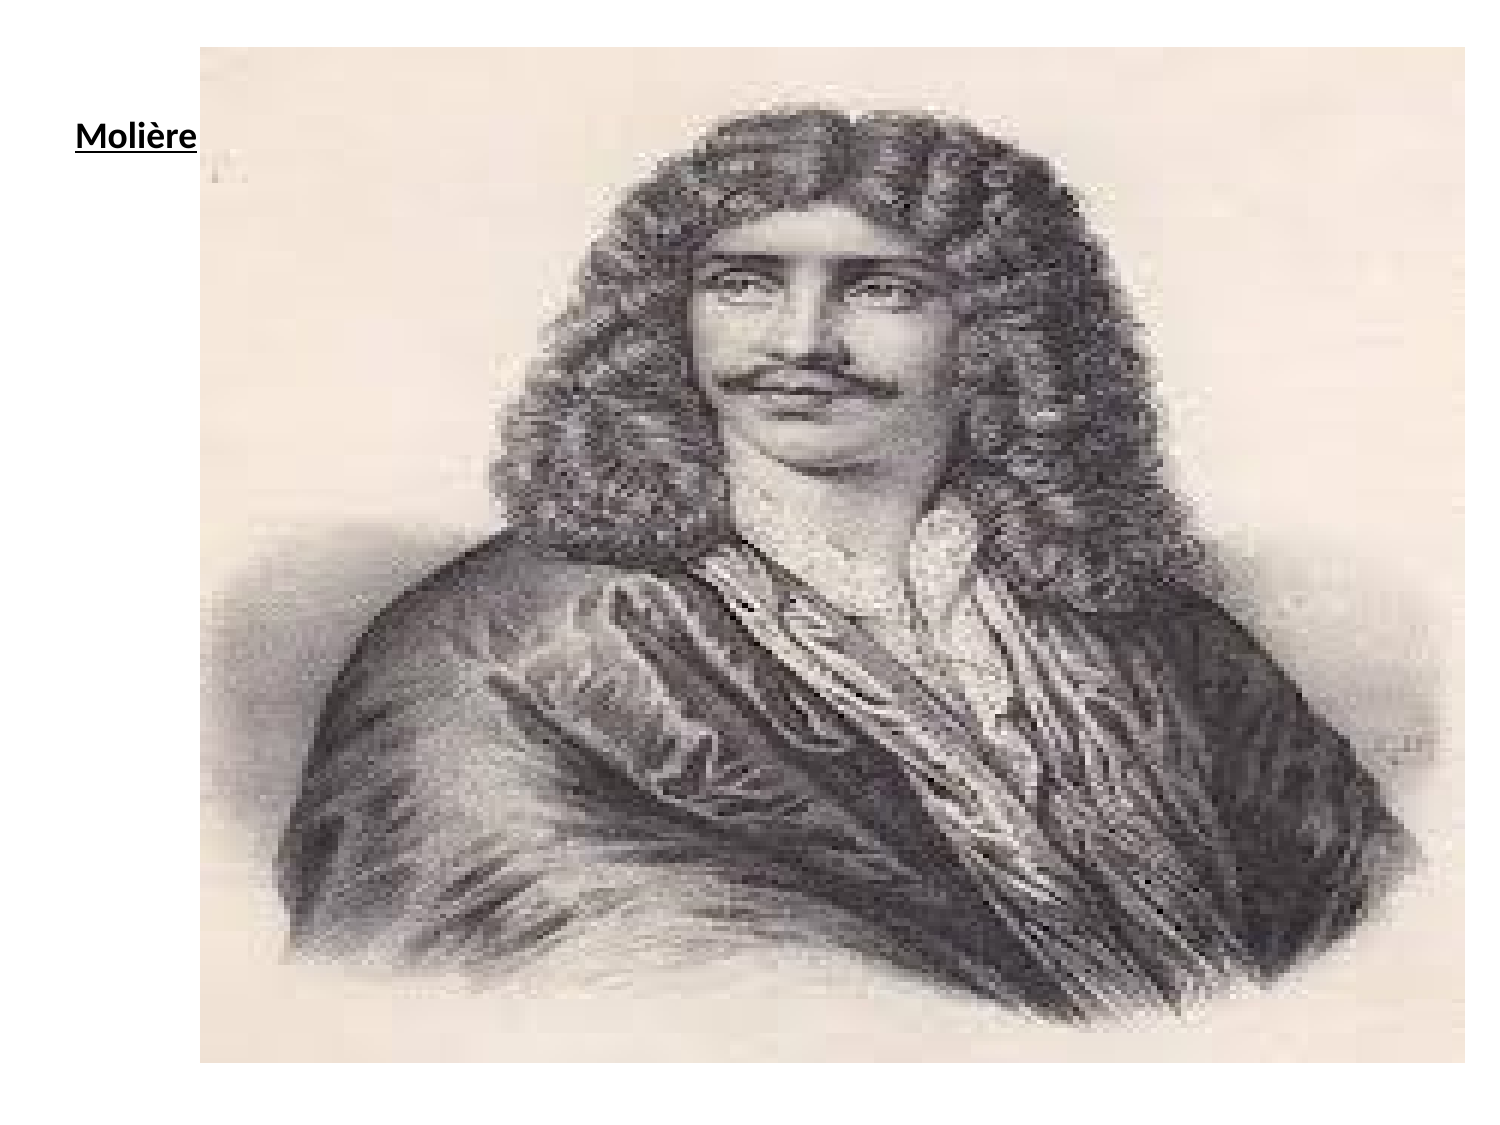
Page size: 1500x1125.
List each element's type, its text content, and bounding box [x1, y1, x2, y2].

title Molière [75, 44, 1425, 233]
picture [200, 47, 1465, 1063]
